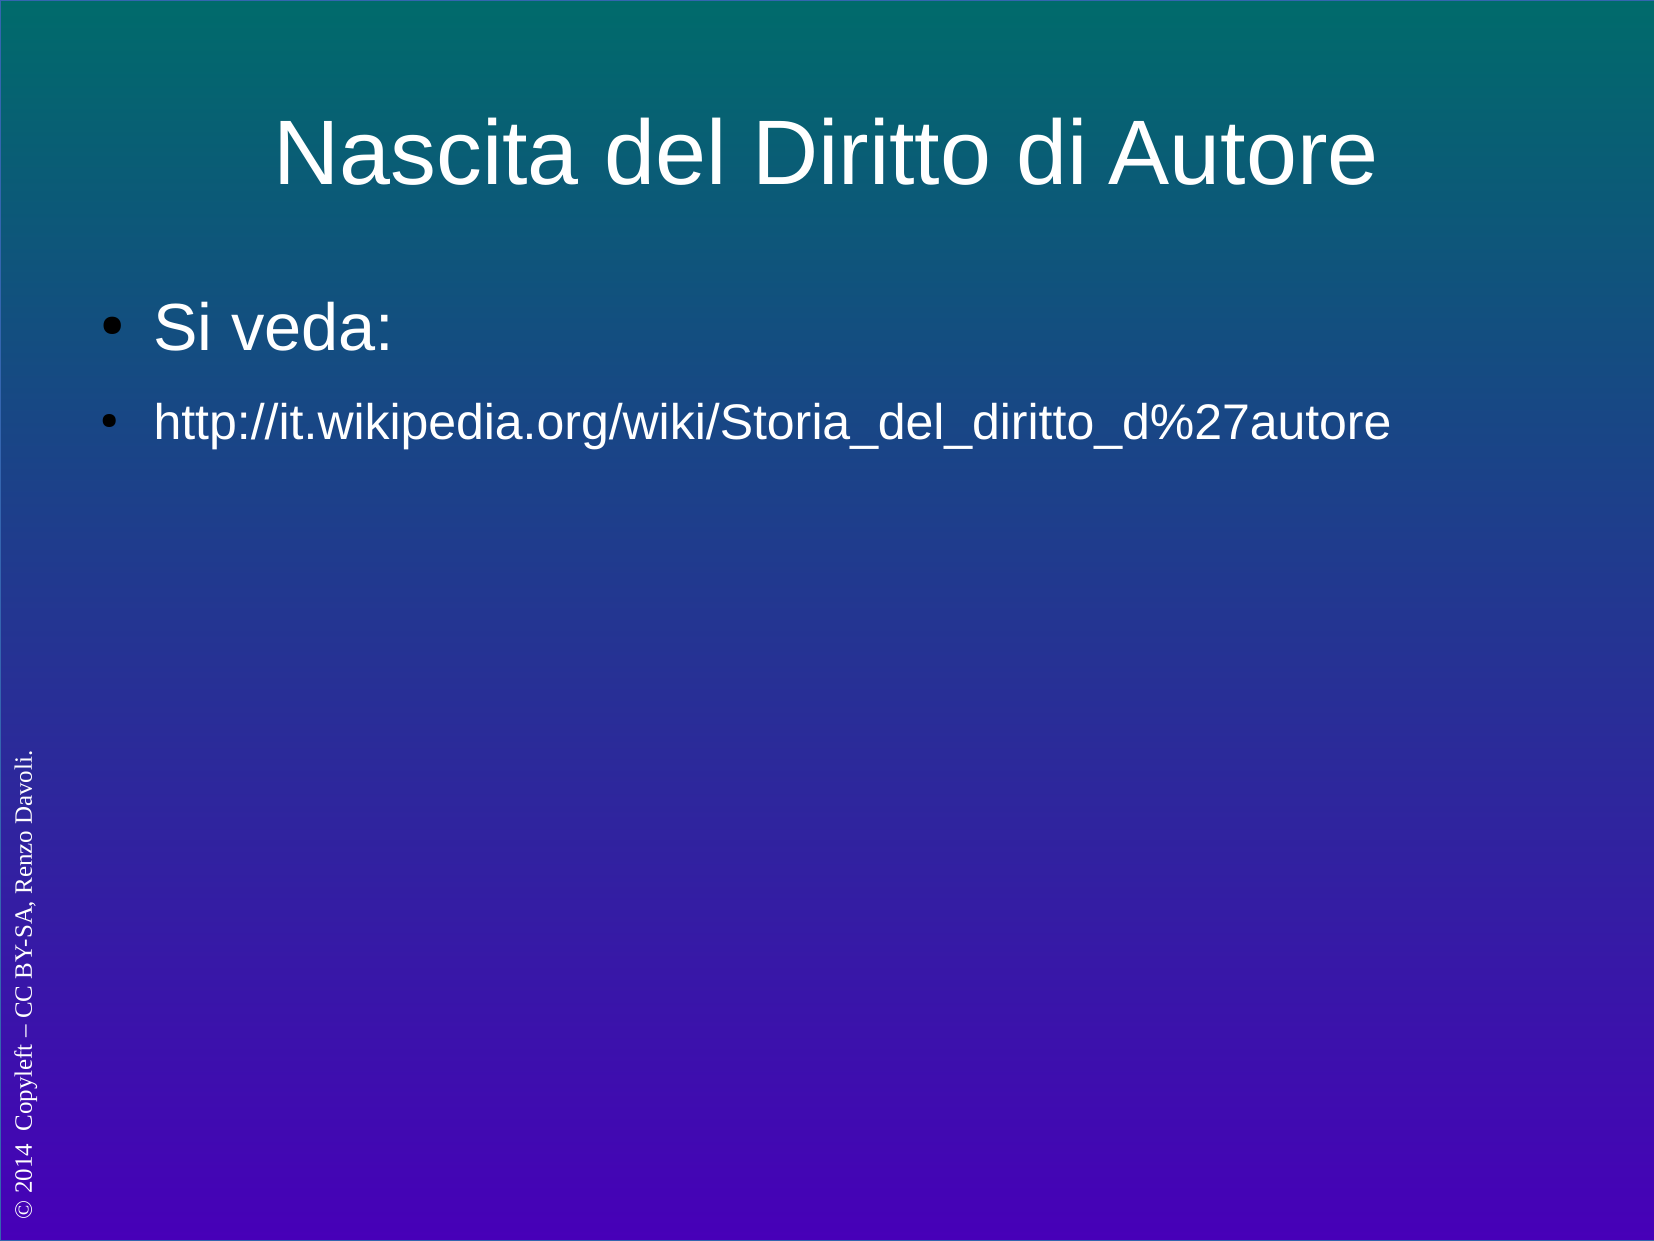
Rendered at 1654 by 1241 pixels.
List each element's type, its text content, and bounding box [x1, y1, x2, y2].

title Nascita del Diritto di Autore [82, 49, 1571, 257]
list Si veda: http://it.wikipedia.org/wiki/Storia_del_diritto_d%27autore [82, 290, 1571, 1010]
